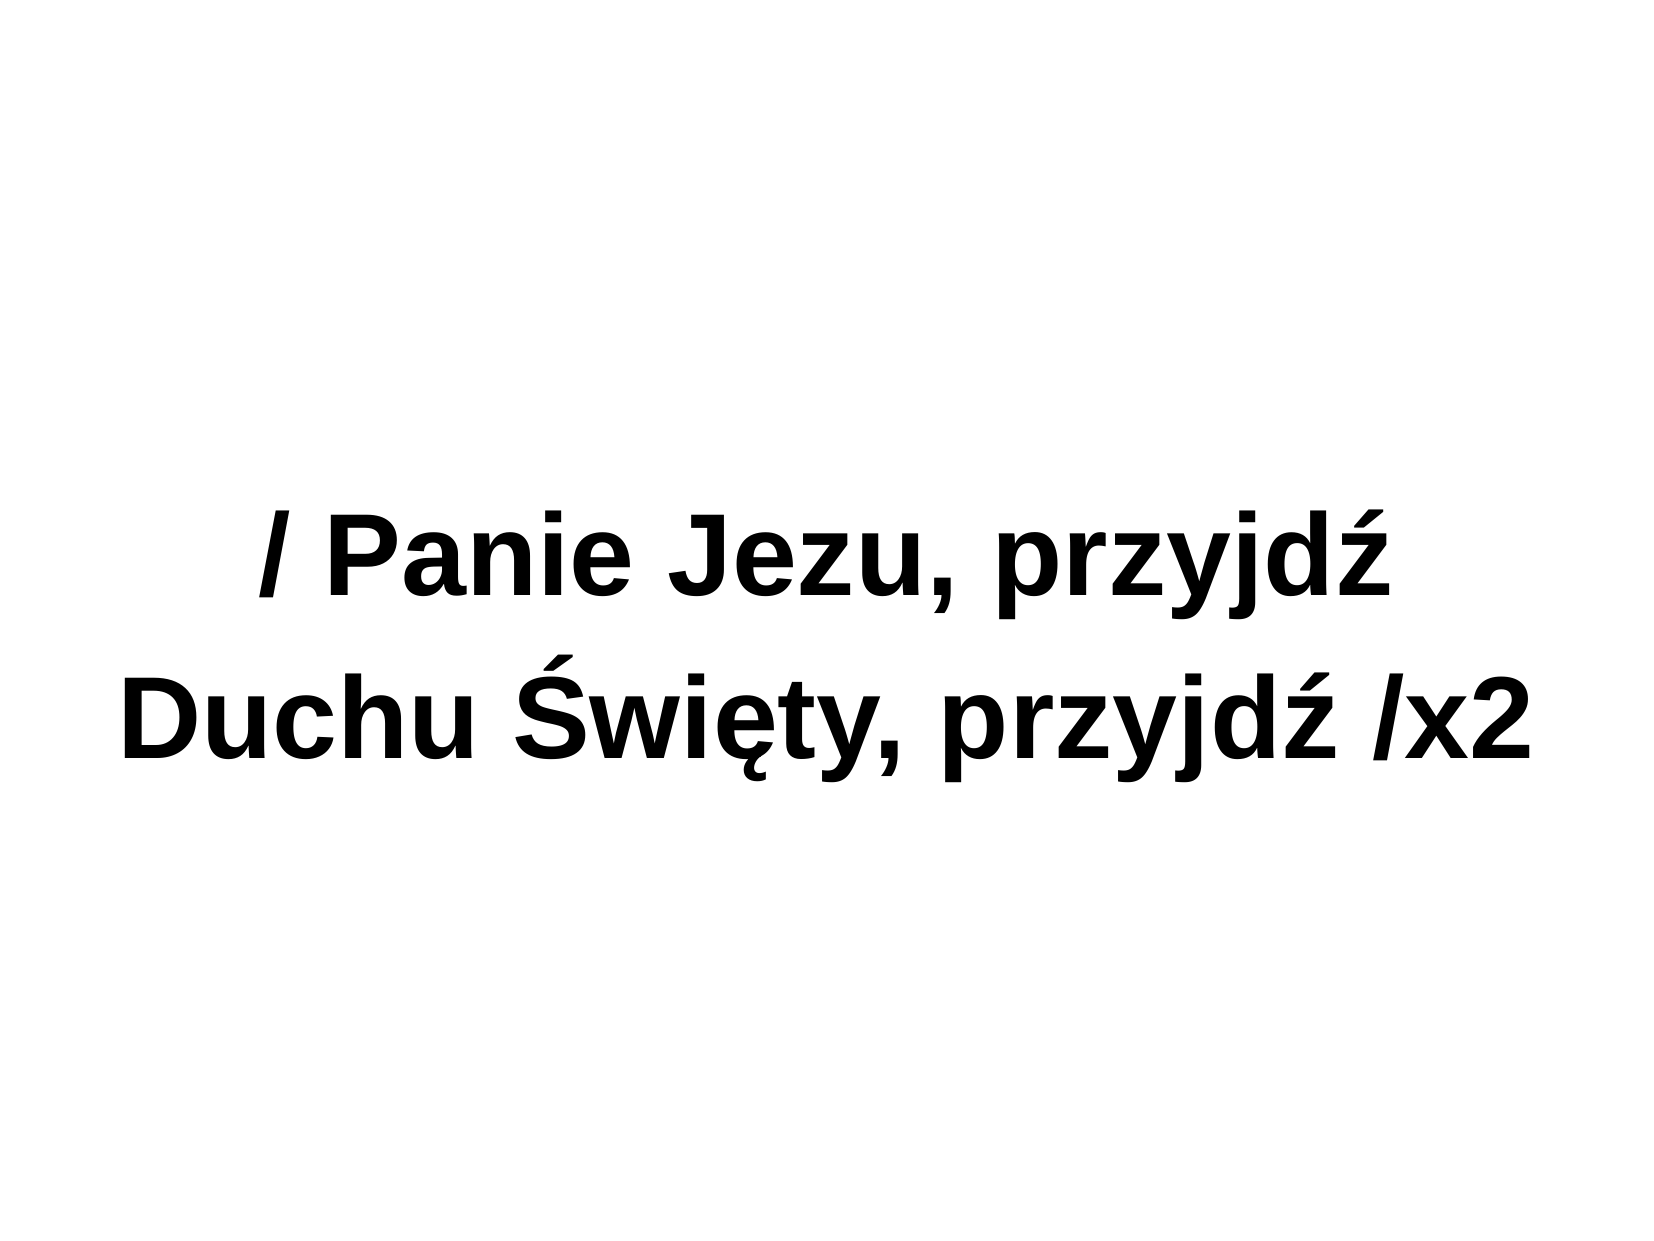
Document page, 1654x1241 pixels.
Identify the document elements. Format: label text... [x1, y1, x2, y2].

subtitle / Panie Jezu, przyjdź Duchu Święty, przyjdź /x2 [0, 0, 1654, 1241]
